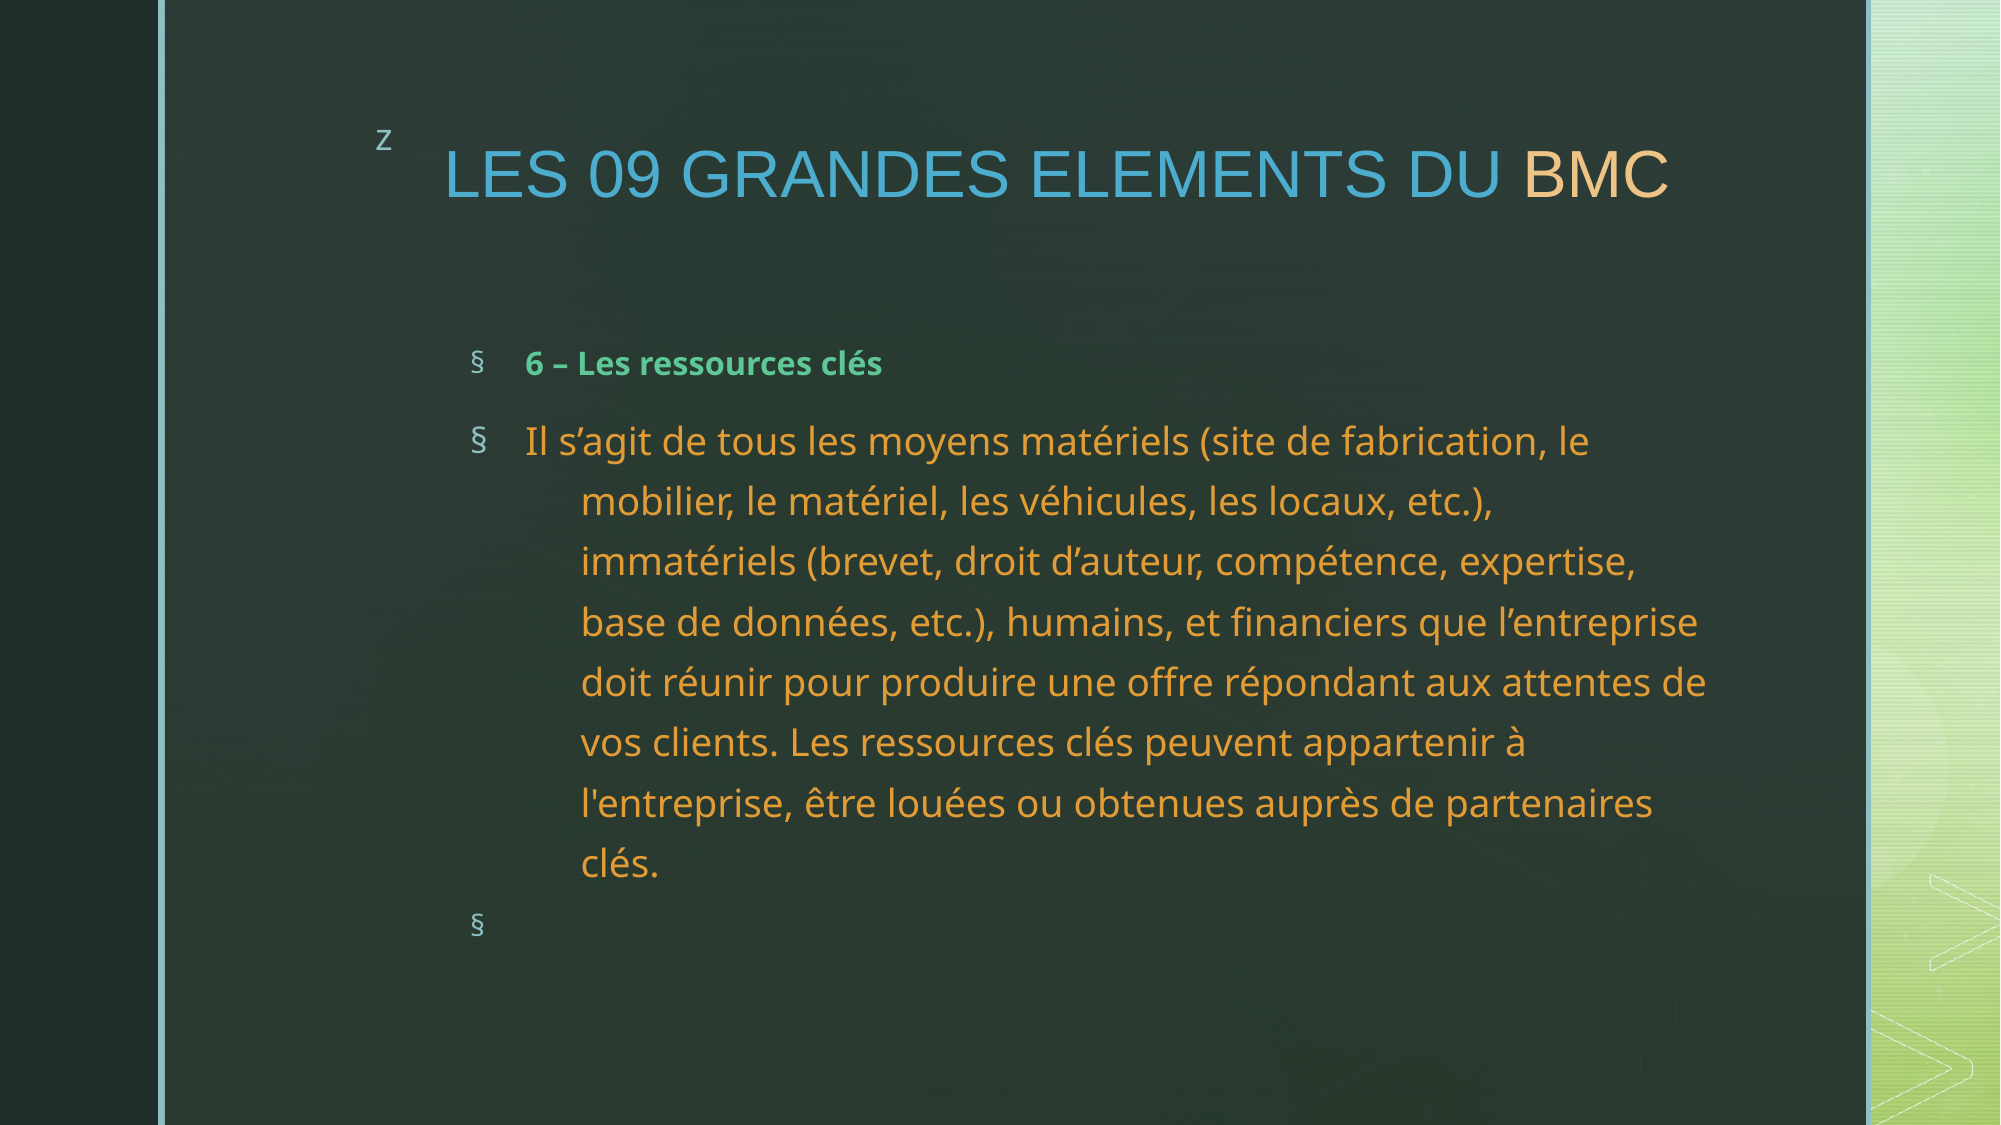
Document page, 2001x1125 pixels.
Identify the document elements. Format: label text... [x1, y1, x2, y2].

title LES 09 GRANDES ELEMENTS DU BMC [428, 132, 1734, 310]
list 6 – Les ressources clés Il s’agit de tous les moyens matériels (site de fabrication, le mobilier, le matériel, les véhicules, les locaux, etc.), immatériels (brevet, droit d’auteur, compétence, expertise, base de données, etc.), humains, et financiers que l’entreprise doit réunir pour produire une offre répondant aux attentes de vos clients. Les ressources clés peuvent appartenir à l'entreprise, être louées ou obtenues auprès de partenaires clés. [454, 336, 1734, 993]
